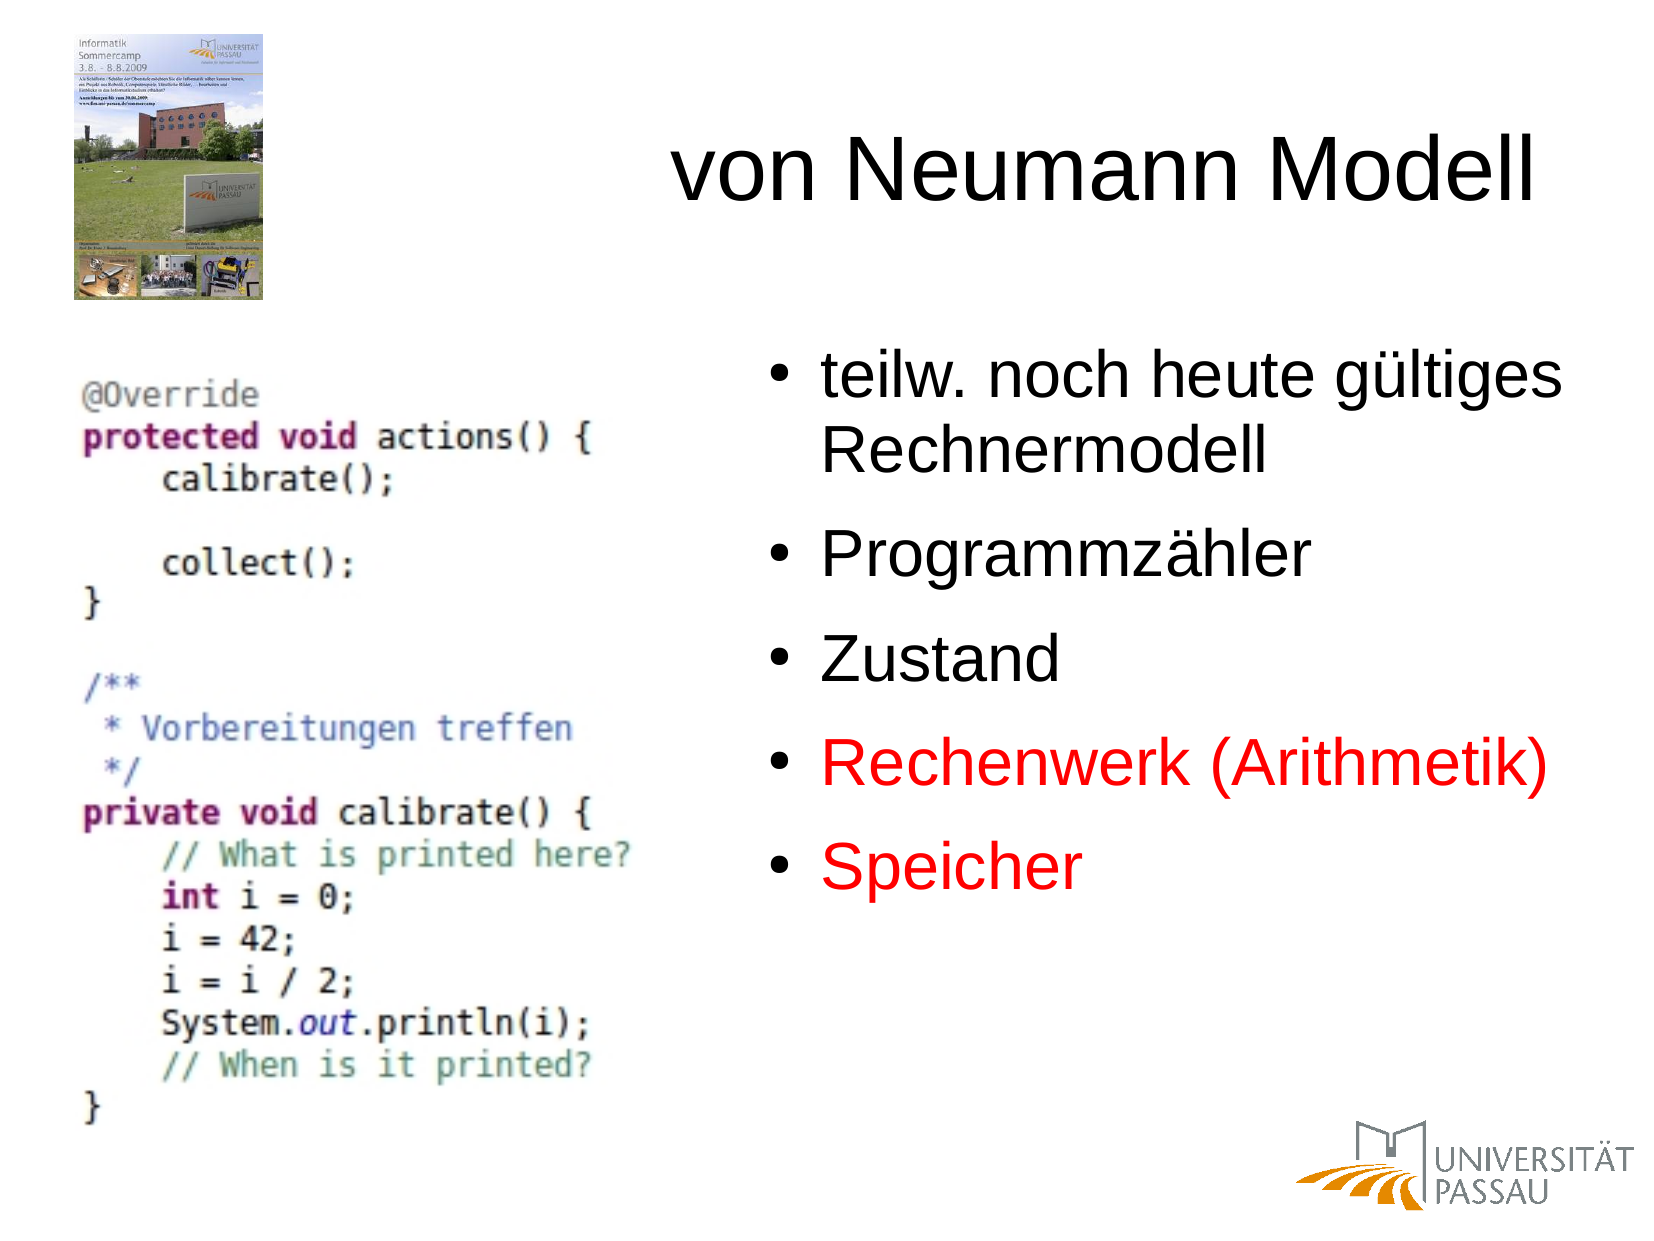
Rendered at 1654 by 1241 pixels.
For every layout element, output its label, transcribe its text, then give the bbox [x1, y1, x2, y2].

picture [74, 34, 263, 300]
picture [1295, 1120, 1634, 1211]
title von Neumann Modell [637, 37, 1571, 301]
list teilw. noch heute gültiges Rechnermodell Programmzähler Zustand Rechenwerk (Arithmetik) Speicher [750, 337, 1572, 1157]
picture [75, 374, 638, 1131]
